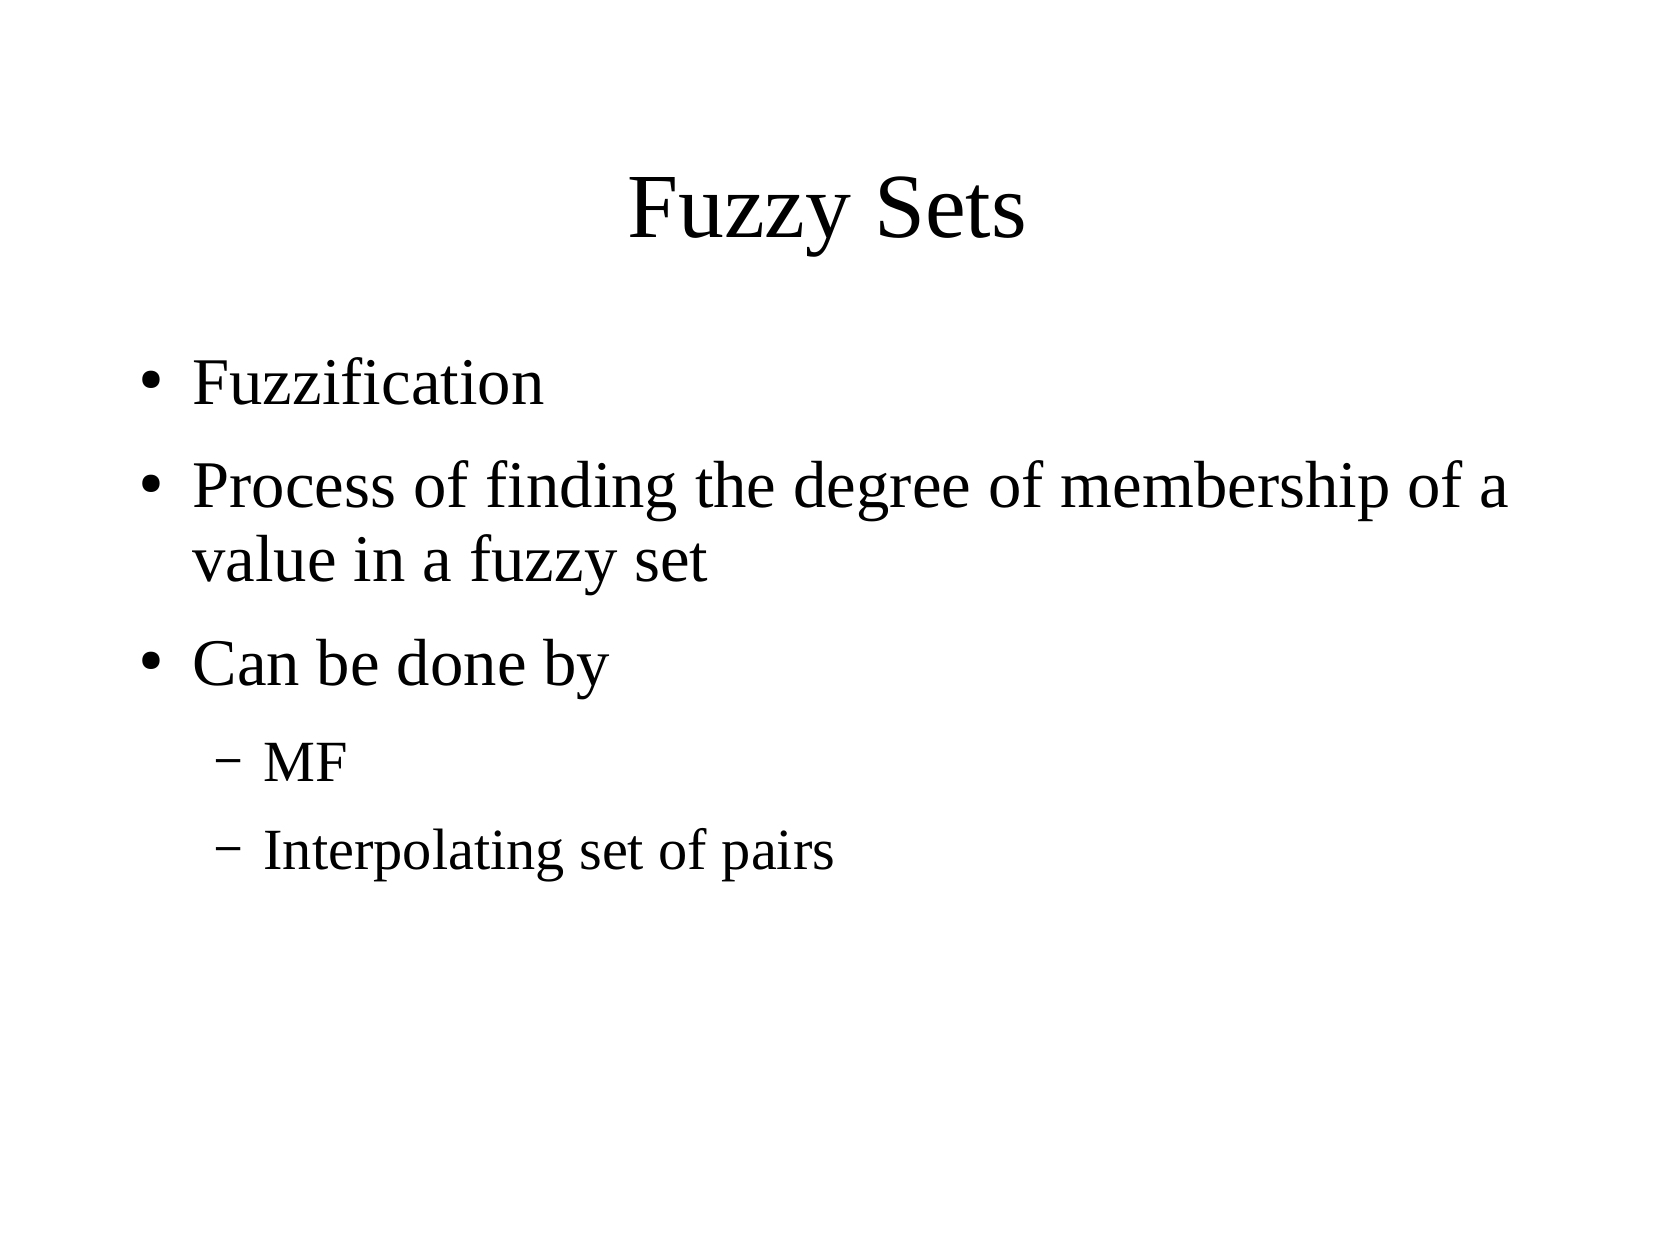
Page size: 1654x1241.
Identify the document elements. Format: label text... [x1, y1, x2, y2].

title Fuzzy Sets [121, 102, 1534, 311]
list Fuzzification Process of finding the degree of membership of a value in a fuzzy set Can be done by MF Interpolating set of pairs [121, 344, 1534, 1127]
